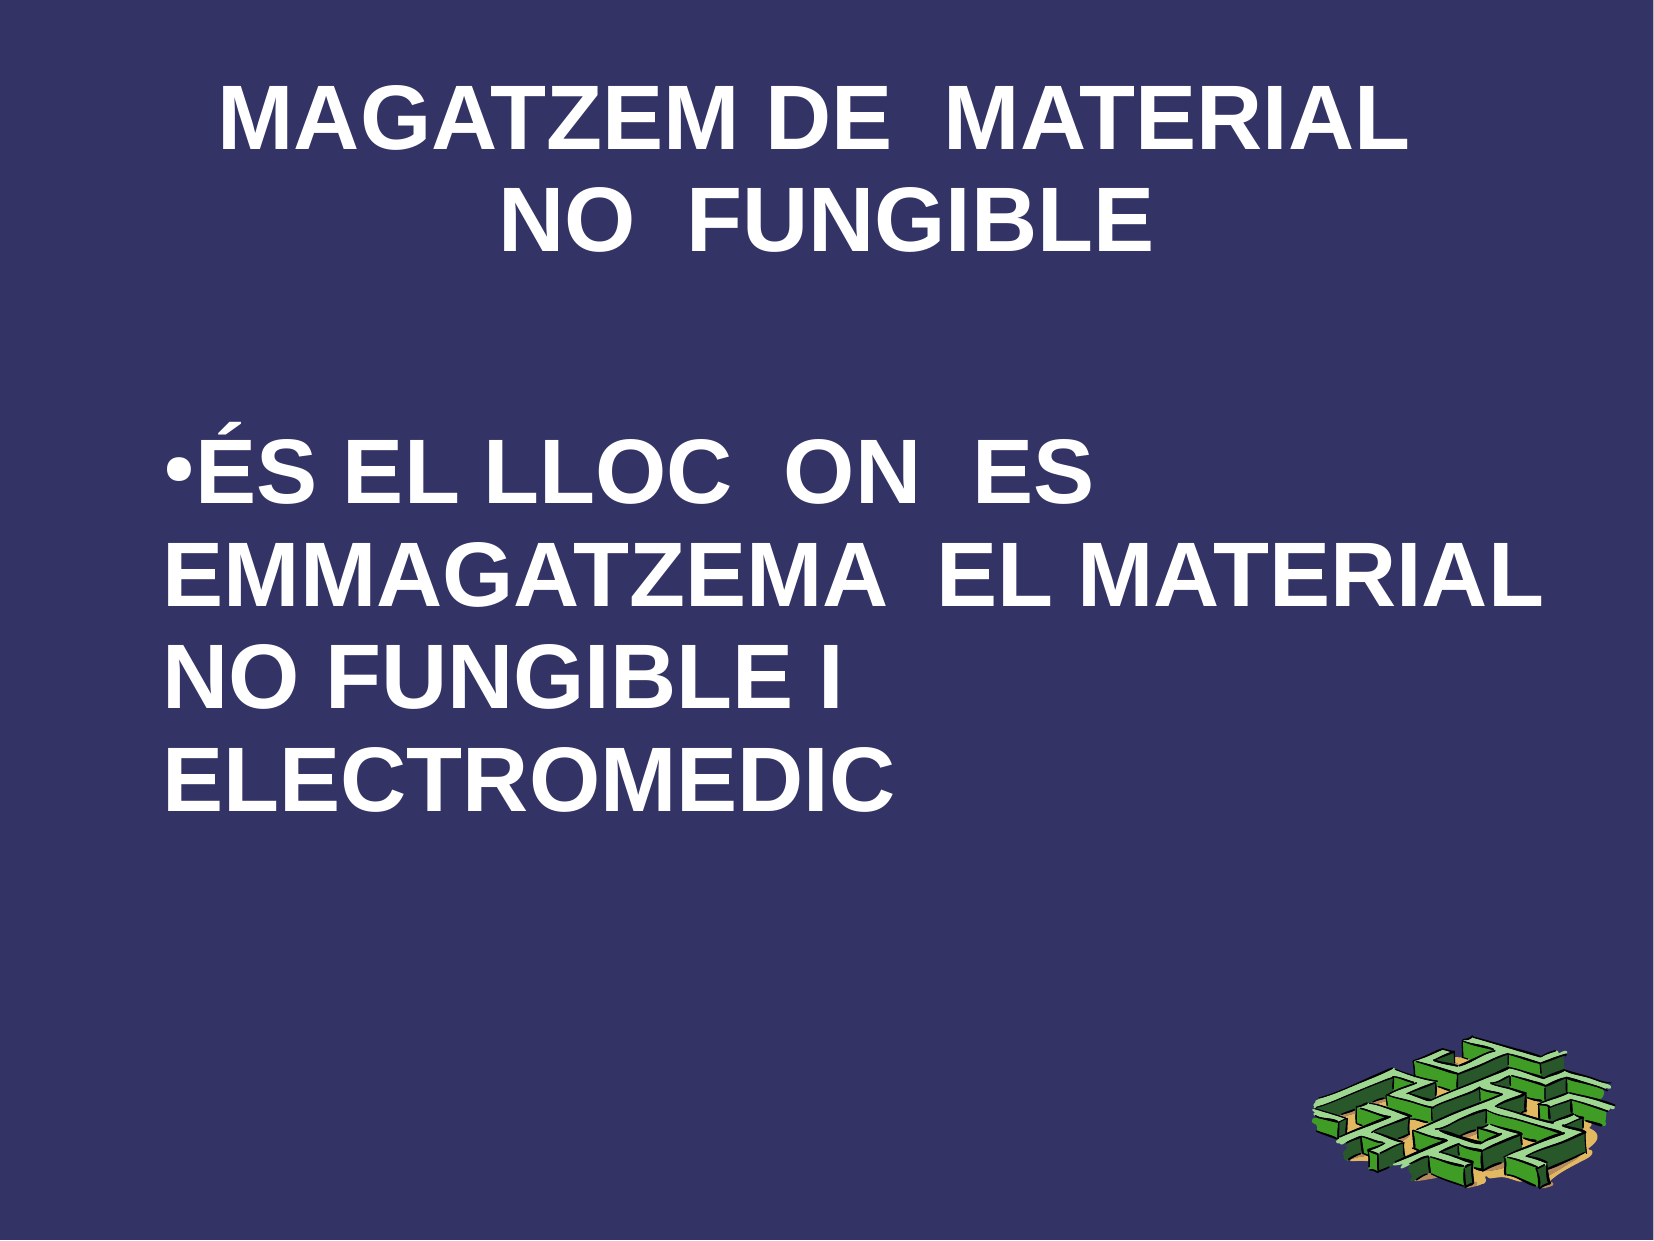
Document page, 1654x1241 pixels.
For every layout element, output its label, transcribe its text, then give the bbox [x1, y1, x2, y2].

text_box MAGATZEM DE MATERIAL NO FUNGIBLE [147, 59, 1506, 325]
text_box ÉS EL LLOC ON ES EMMAGATZEMA EL MATERIAL NO FUNGIBLE I ELECTROMEDIC [147, 413, 1572, 1034]
